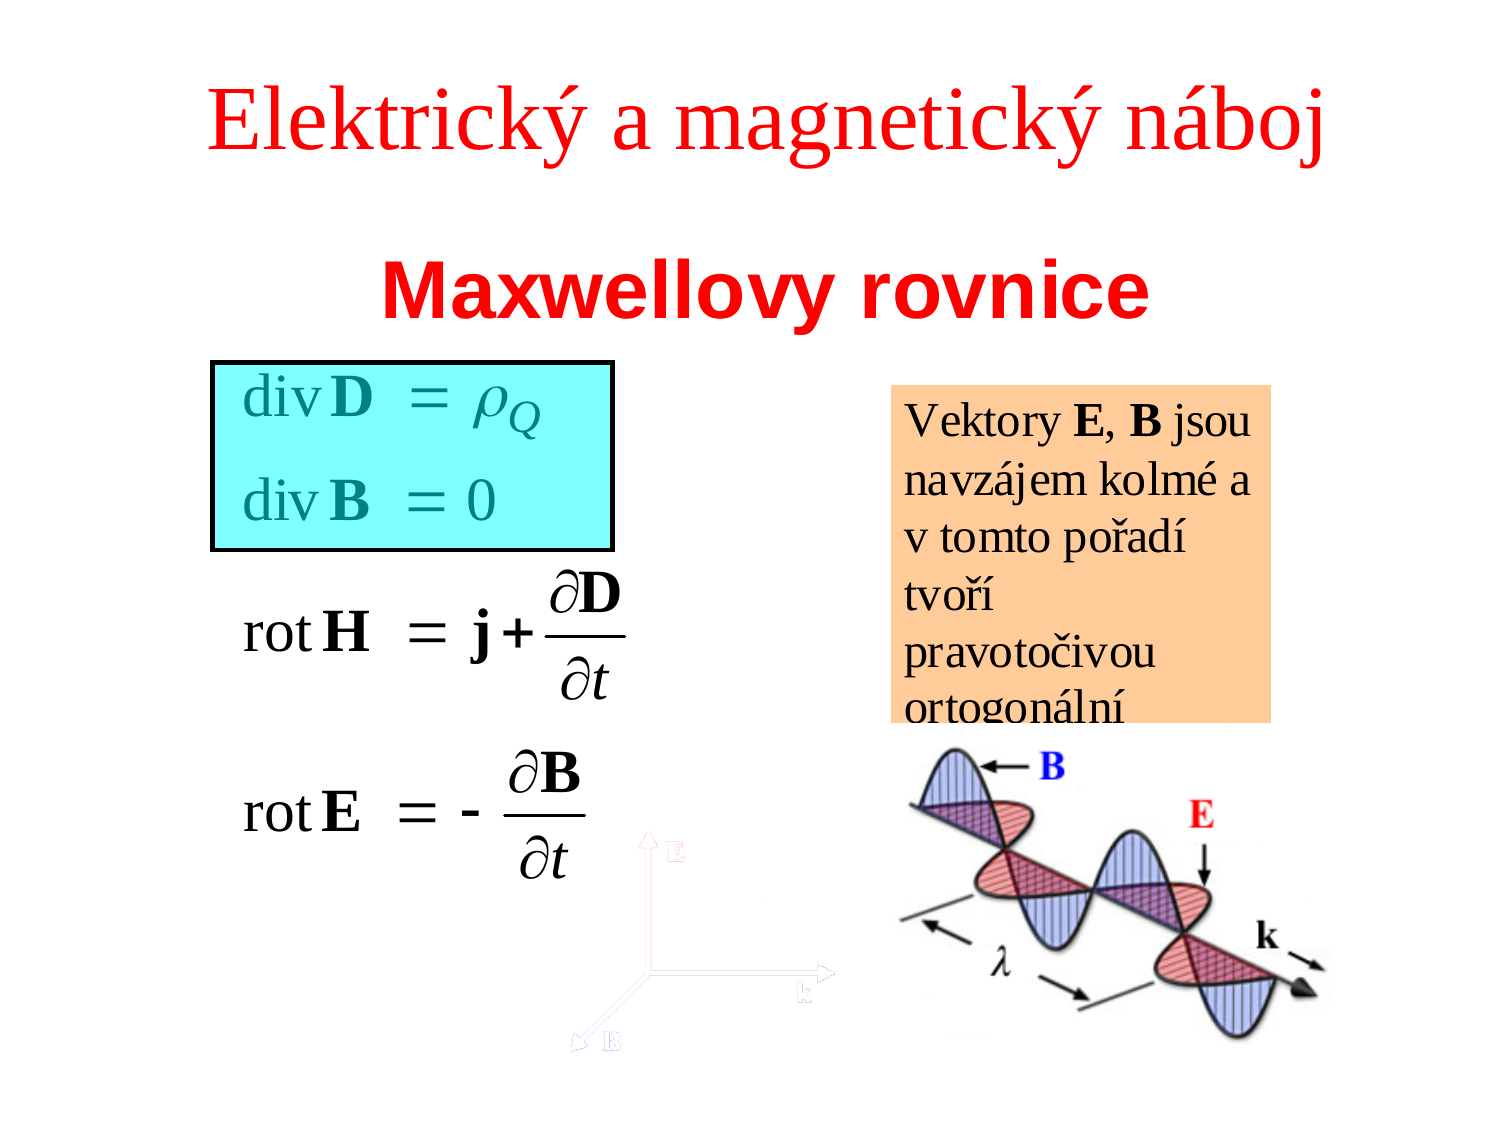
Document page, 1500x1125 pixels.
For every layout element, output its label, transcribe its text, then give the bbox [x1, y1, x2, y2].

text_box Elektrický a magnetický náboj [112, 49, 1426, 176]
chart [150, 174, 1375, 1089]
text_box [212, 362, 613, 550]
